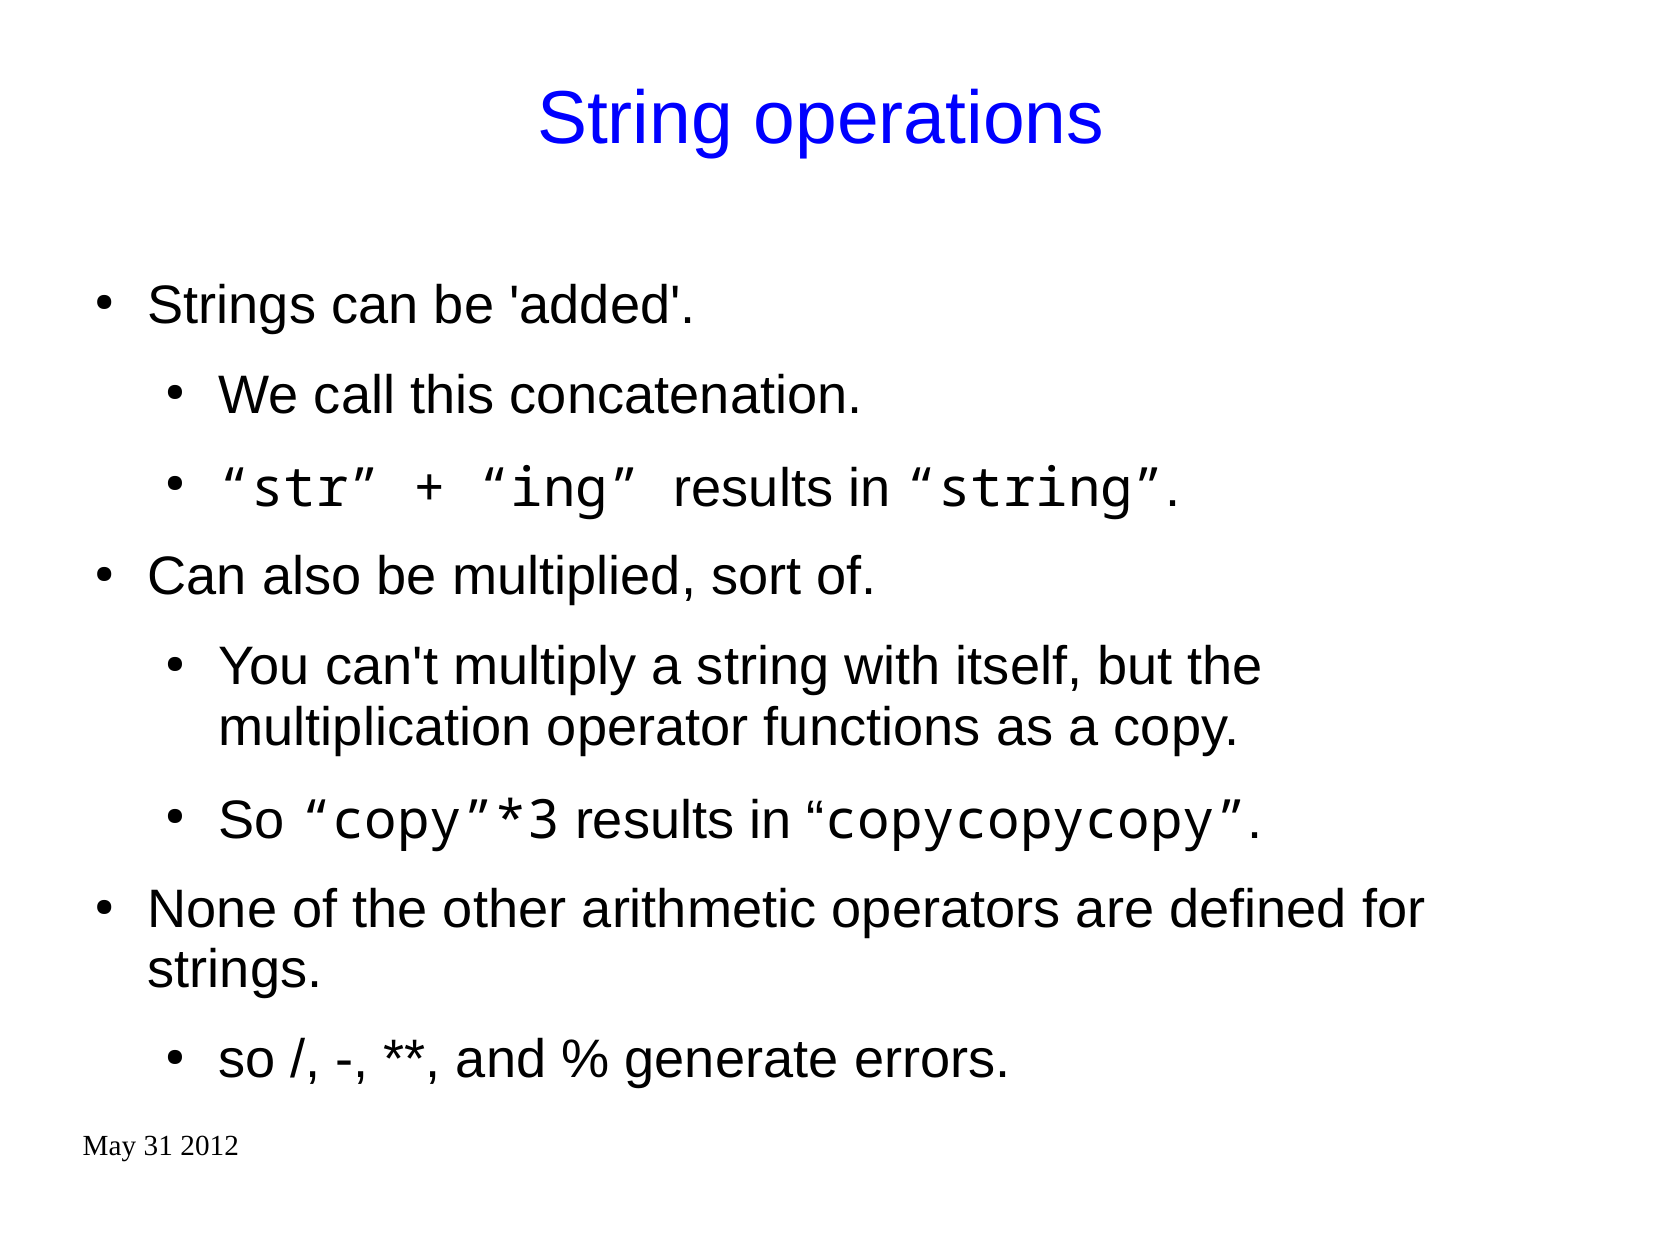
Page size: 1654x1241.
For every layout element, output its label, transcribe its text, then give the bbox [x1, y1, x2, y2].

title String operations [76, 58, 1565, 178]
list Strings can be 'added'. We call this concatenation. “str” + “ing” results in “string”. Can also be multiplied, sort of. You can't multiply a string with itself, but the multiplication operator functions as a copy. So “copy”*3 results in “copycopycopy”. None of the other arithmetic operators are defined for strings. so /, -, **, and % generate errors. [76, 274, 1565, 1093]
